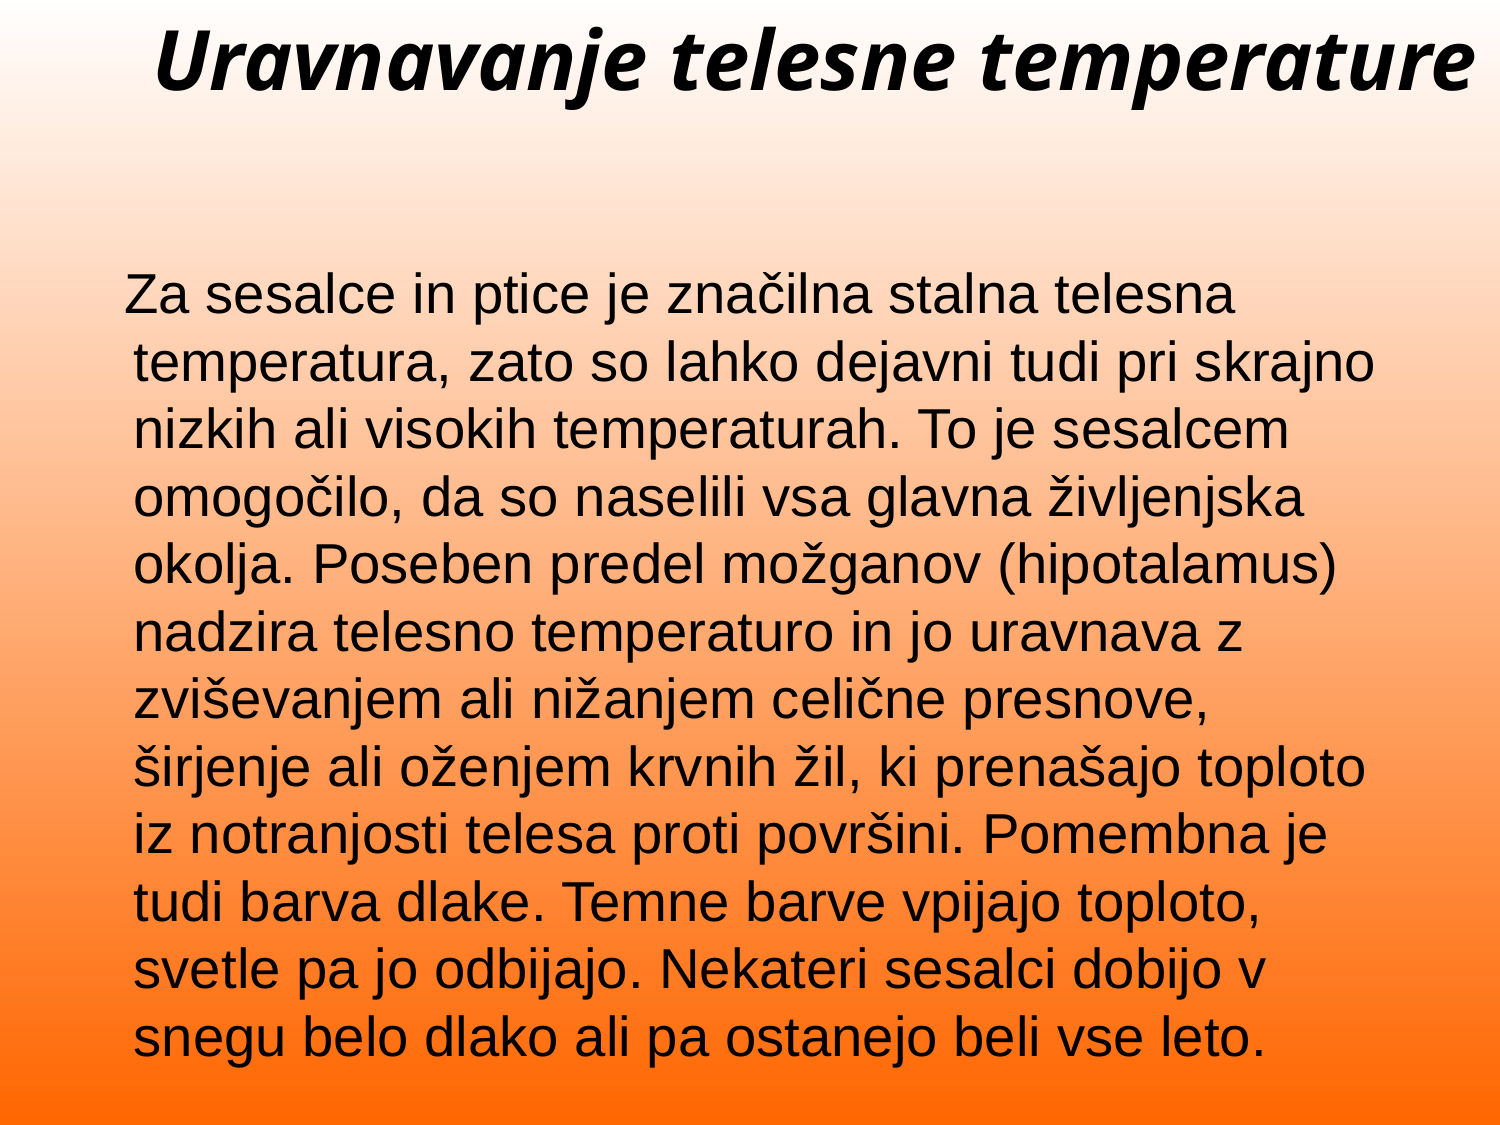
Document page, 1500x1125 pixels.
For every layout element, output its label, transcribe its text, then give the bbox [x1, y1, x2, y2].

text_box Uravnavanje telesne temperature [137, 0, 1275, 249]
text_box Za sesalce in ptice je značilna stalna telesna temperatura, zato so lahko dejavni tudi pri skrajno nizkih ali visokih temperaturah. To je sesalcem omogočilo, da so naselili vsa glavna življenjska okolja. Poseben predel možganov (hipotalamus) nadzira telesno temperaturo in jo uravnava z zviševanjem ali nižanjem celične presnove, širjenje ali oženjem krvnih žil, ki prenašajo toploto iz notranjosti telesa proti površini. Pomembna je tudi barva dlake. Temne barve vpijajo toploto, svetle pa jo odbijajo. Nekateri sesalci dobijo v snegu belo dlako ali pa ostanejo beli vse leto. [62, 249, 1413, 993]
